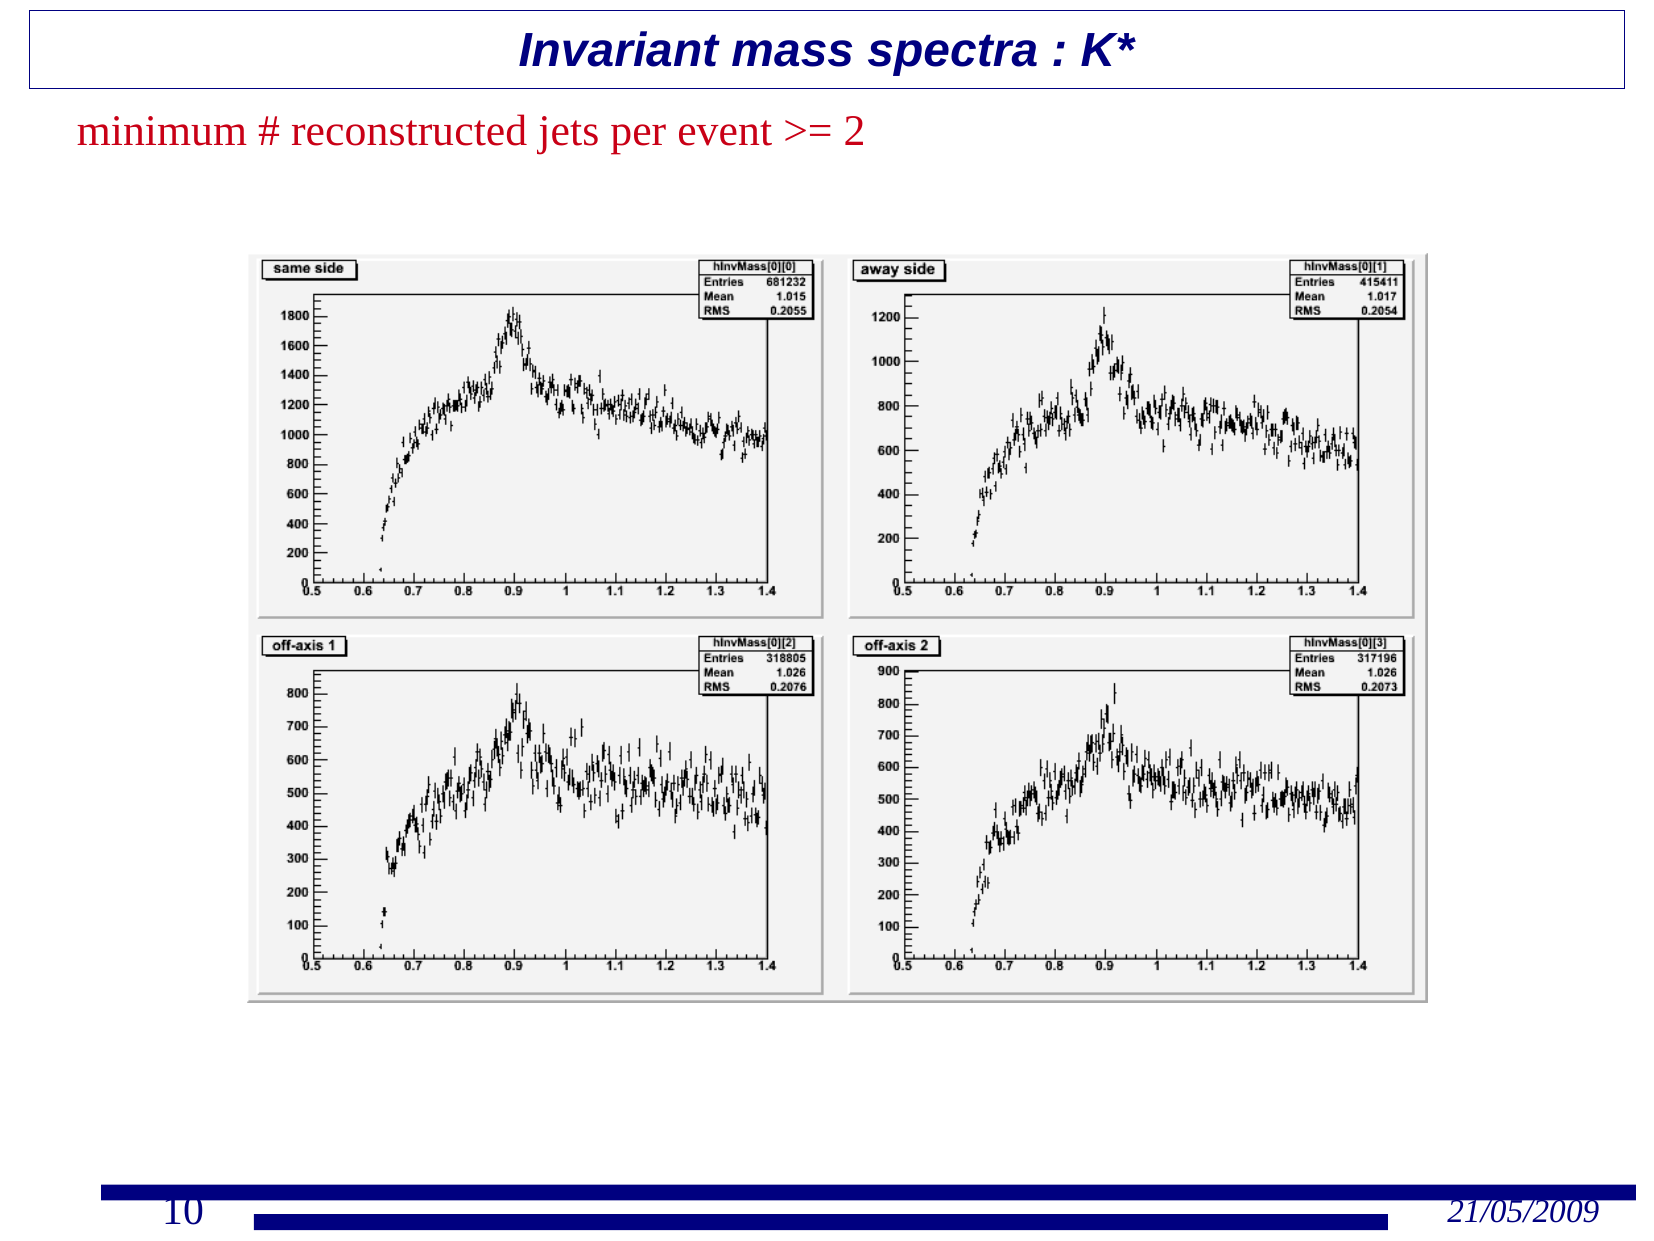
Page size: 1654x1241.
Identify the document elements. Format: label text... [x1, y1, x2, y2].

text_box 10 [124, 1187, 243, 1241]
title Invariant mass spectra : K* [29, 10, 1625, 89]
picture [246, 341, 1428, 1003]
list minimum # reconstructed jets per event >= 2 [59, 106, 1595, 341]
